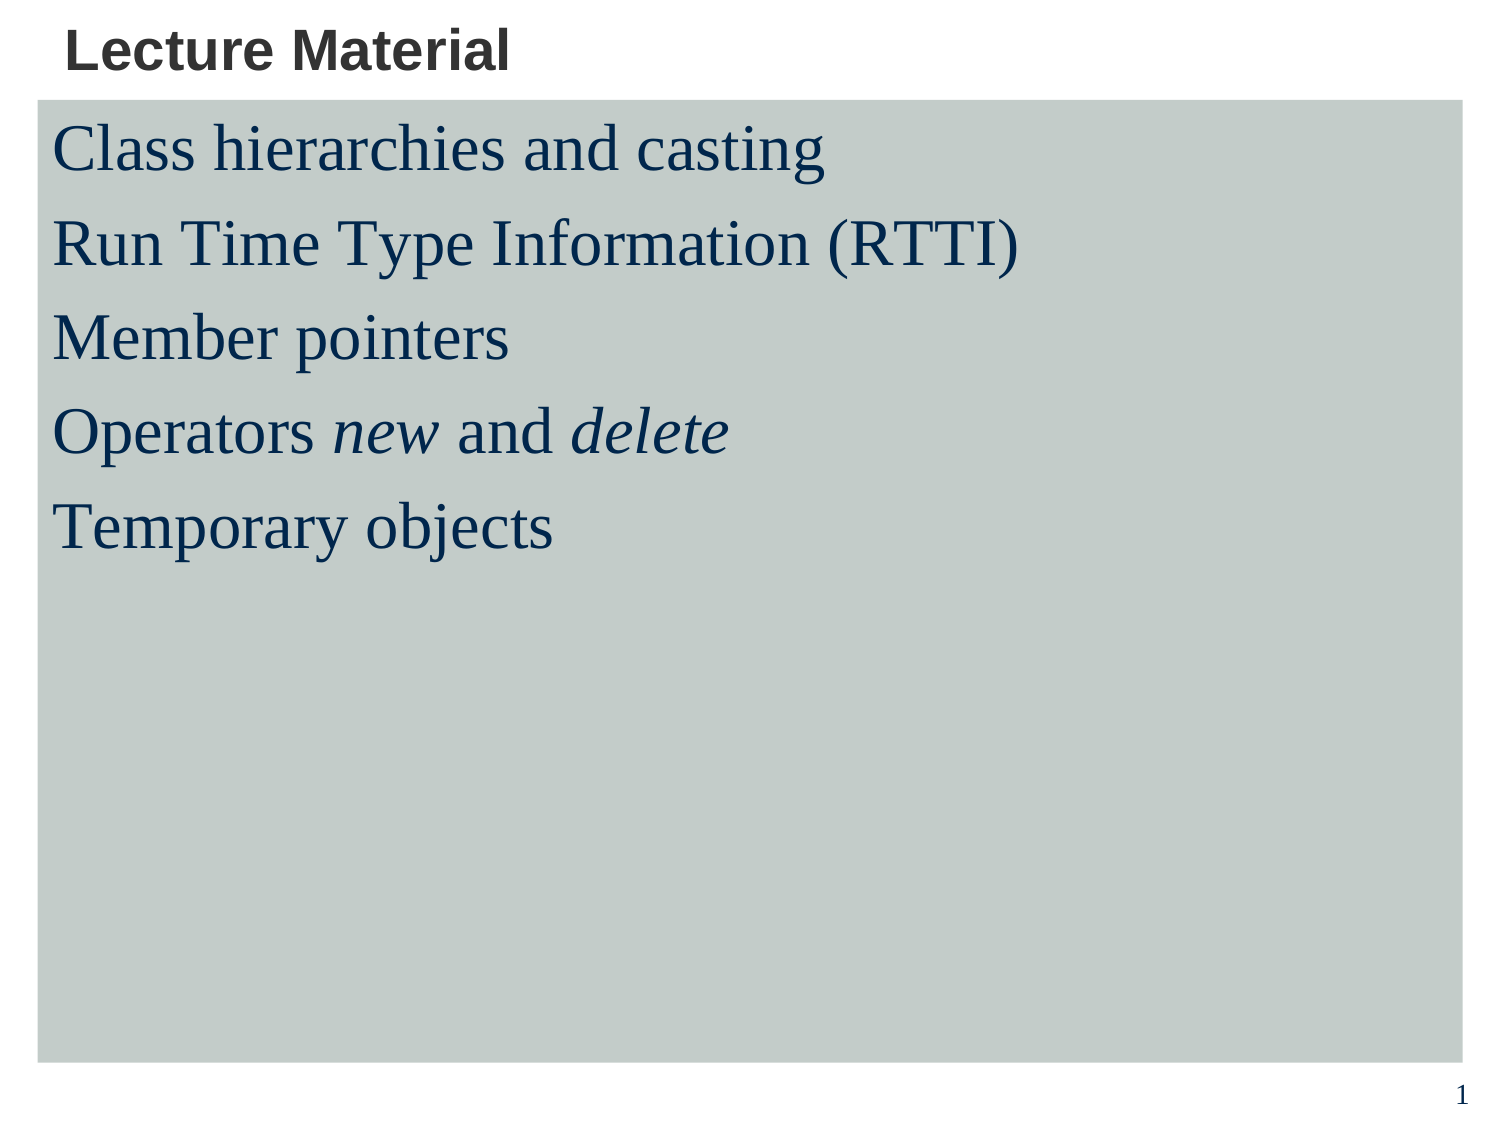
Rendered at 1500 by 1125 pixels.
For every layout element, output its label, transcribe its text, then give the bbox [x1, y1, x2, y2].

title Lecture Material [50, 0, 1450, 91]
list Class hierarchies and casting Run Time Type Information (RTTI) Member pointers Operators new and delete Temporary objects [37, 99, 1463, 1063]
